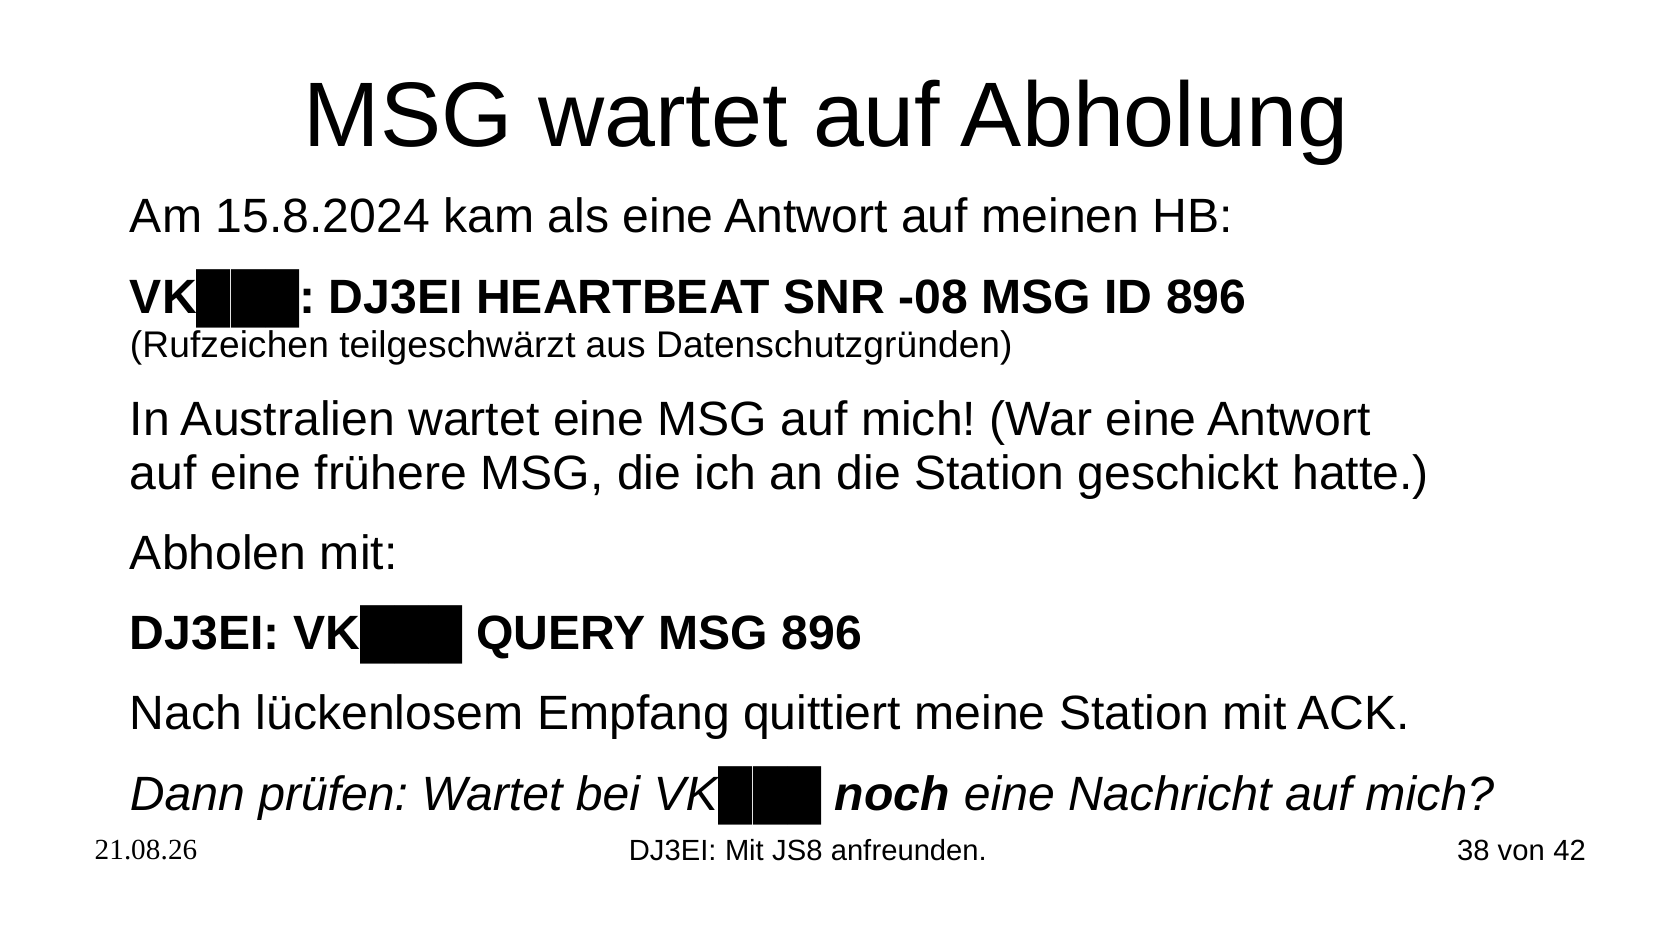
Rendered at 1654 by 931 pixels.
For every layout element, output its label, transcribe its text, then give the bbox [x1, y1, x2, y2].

list Am 15.8.2024 kam als eine Antwort auf meinen HB: VK███: DJ3EI HEARTBEAT SNR -08 MSG ID 896 (Rufzeichen teilgeschwärzt aus Datenschutzgründen) In Australien wartet eine MSG auf mich! (War eine Antwort auf eine frühere MSG, die ich an die Station geschickt hatte.) Abholen mit: DJ3EI: VK███ QUERY MSG 896 Nach lückenlosem Empfang quittiert meine Station mit ACK. Dann prüfen: Wartet bei VK███ noch eine Nachricht auf mich? [129, 188, 1619, 823]
title MSG wartet auf Abholung [82, 37, 1571, 193]
